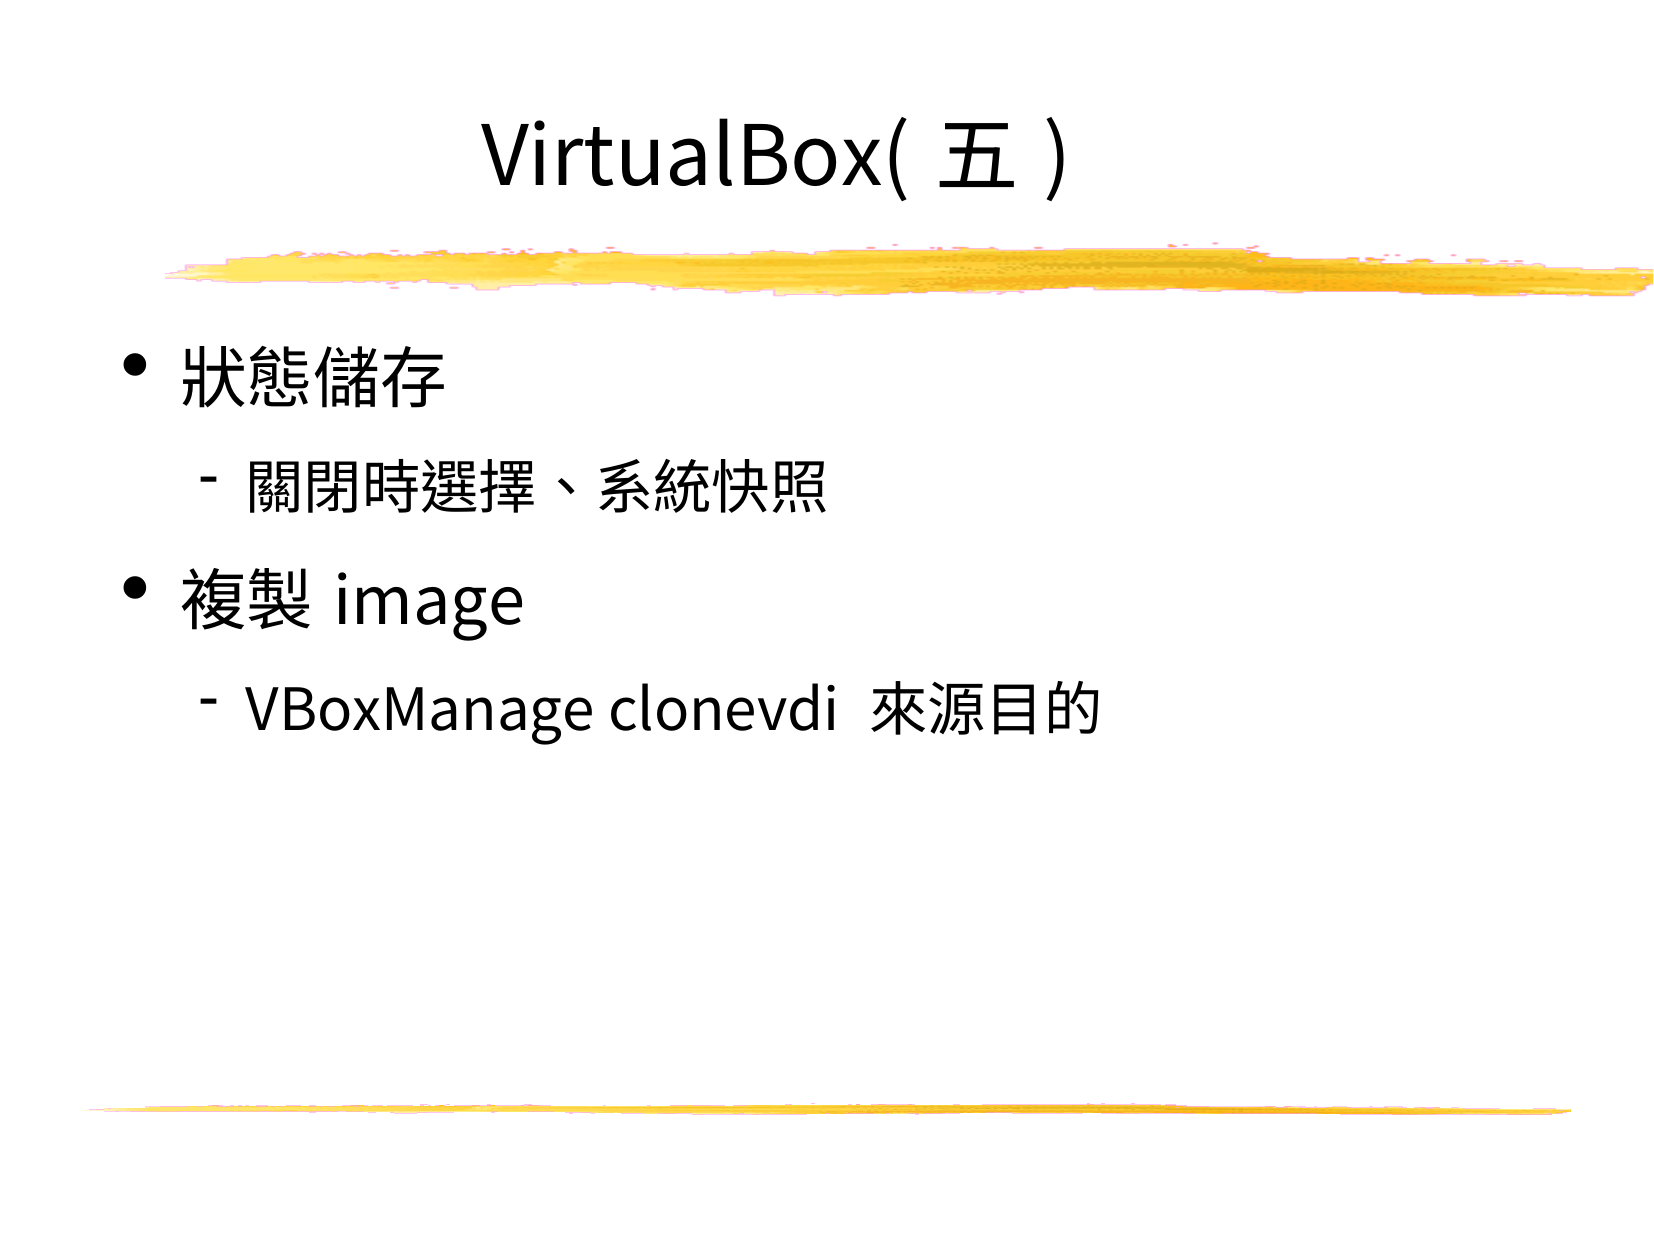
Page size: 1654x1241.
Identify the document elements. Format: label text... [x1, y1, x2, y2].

title VirtualBox(五) [73, 39, 1479, 249]
list 狀態儲存 關閉時選擇、系統快照 複製image VBoxManage clonevdi 來源目的 [124, 316, 1530, 1061]
picture [82, 1102, 1571, 1117]
picture [165, 237, 1654, 308]
